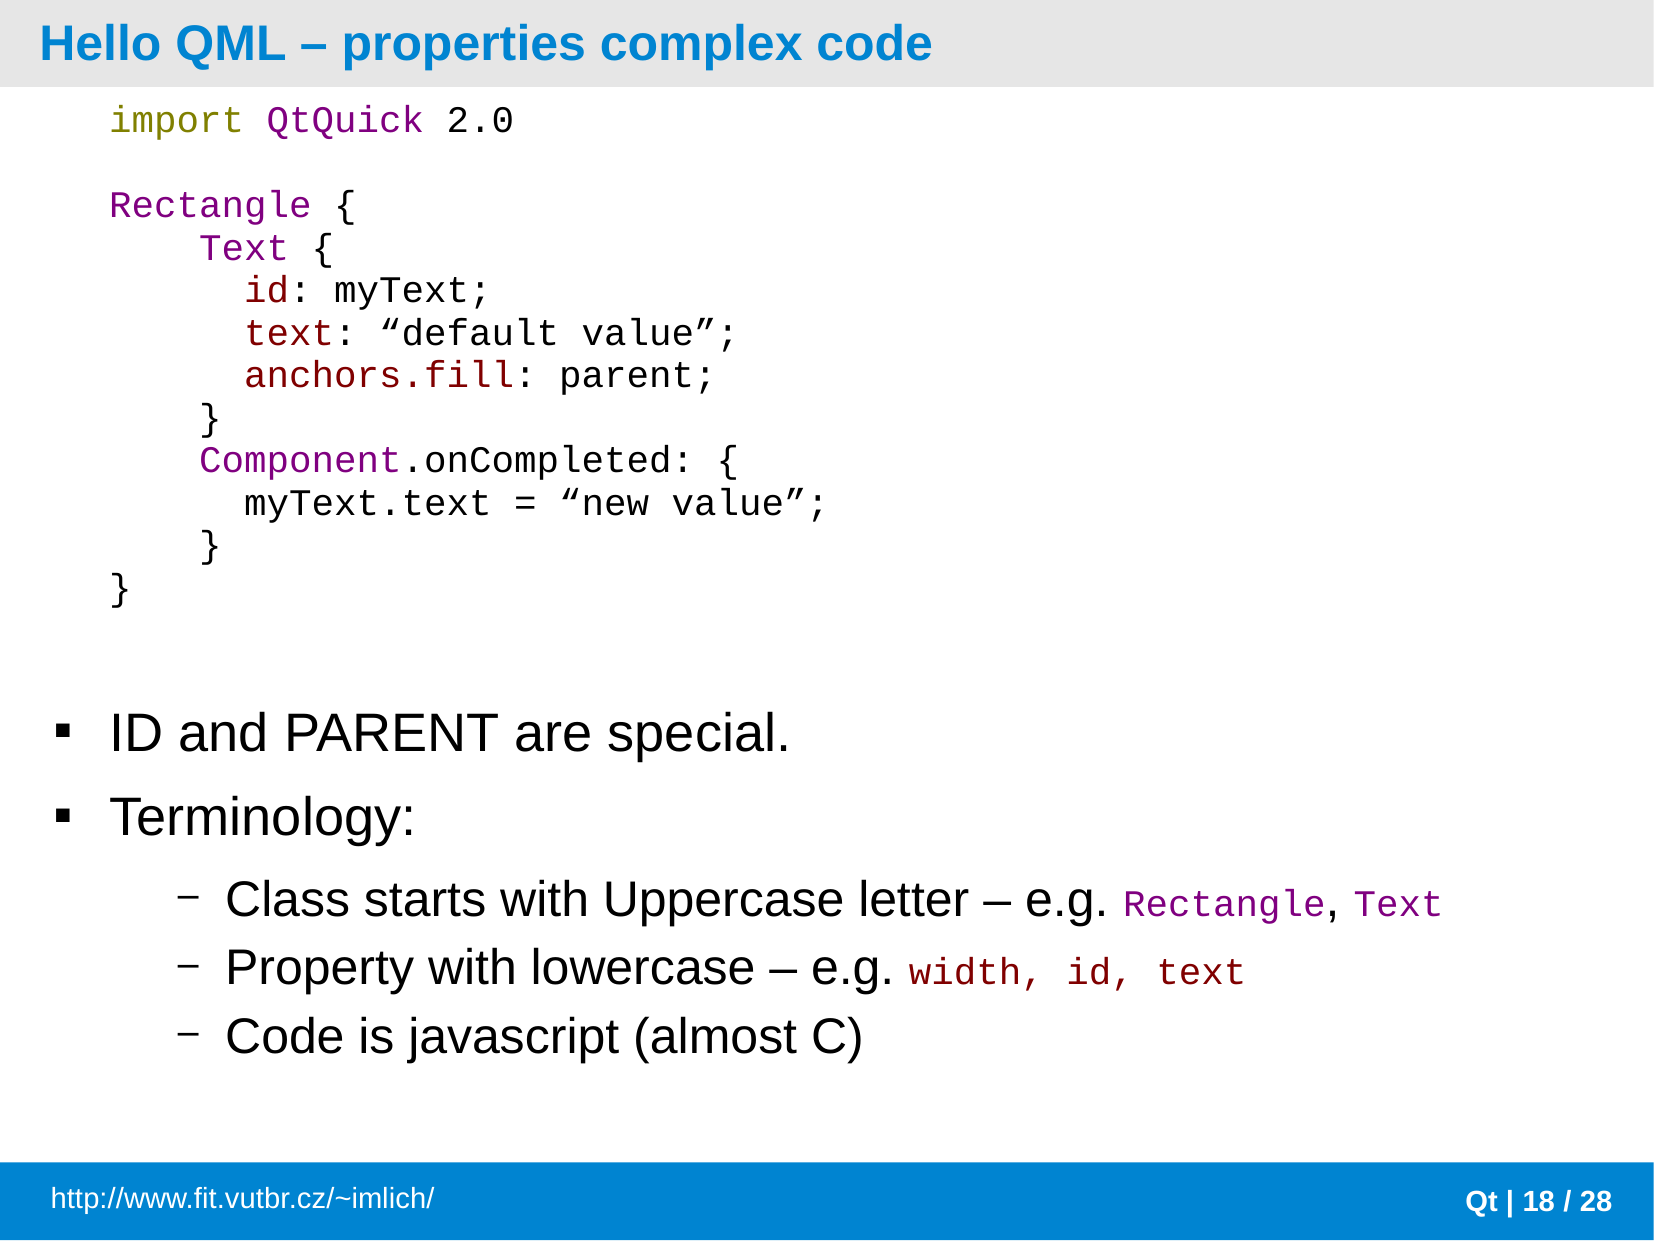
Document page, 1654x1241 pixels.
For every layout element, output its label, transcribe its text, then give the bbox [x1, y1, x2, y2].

title Hello QML – properties complex code [39, 5, 1615, 81]
list import QtQuick 2.0 Rectangle { Text { id: myText; text: “default value”; anchors.fill: parent; } Component.onCompleted: { myText.text = “new value”; } } ID and PARENT are special. Terminology: Class starts with Uppercase letter – e.g. Rectangle, Text Property with lowercase – e.g. width, id, text Code is javascript (almost C) [38, 101, 1616, 1064]
